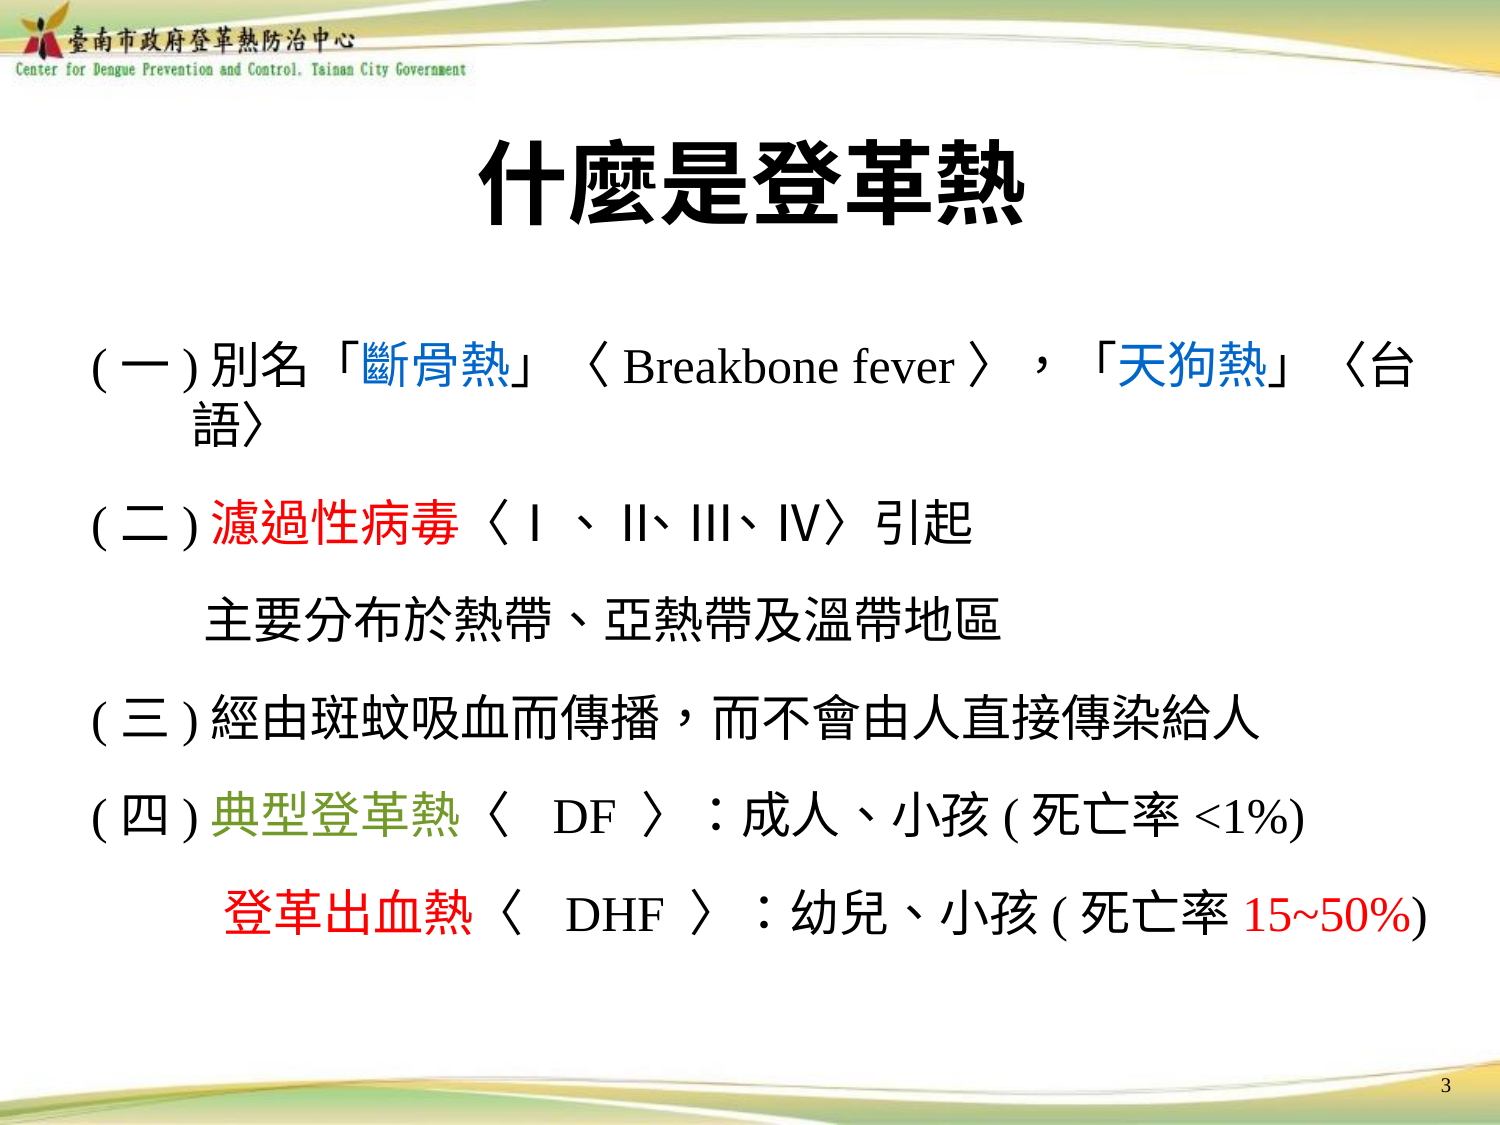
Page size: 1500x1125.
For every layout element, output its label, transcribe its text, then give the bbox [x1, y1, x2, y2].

picture [0, 0, 1500, 1125]
text_box <編號> [1116, 1063, 1467, 1111]
title 什麼是登革熱 [76, 87, 1427, 275]
text_box (一)別名「斷骨熱」〈Breakbone fever〉，「天狗熱」〈台語〉 (二)濾過性病毒〈Ⅰ、Ⅱ、Ⅲ、Ⅳ〉引起 主要分布於熱帶、亞熱帶及溫帶地區 (三)經由斑蚊吸血而傳播，而不會由人直接傳染給人 (四)典型登革熱〈 DF 〉：成人、小孩(死亡率<1%) 登革出血熱〈 DHF 〉：幼兒、小孩(死亡率15~50%) [76, 326, 1500, 950]
